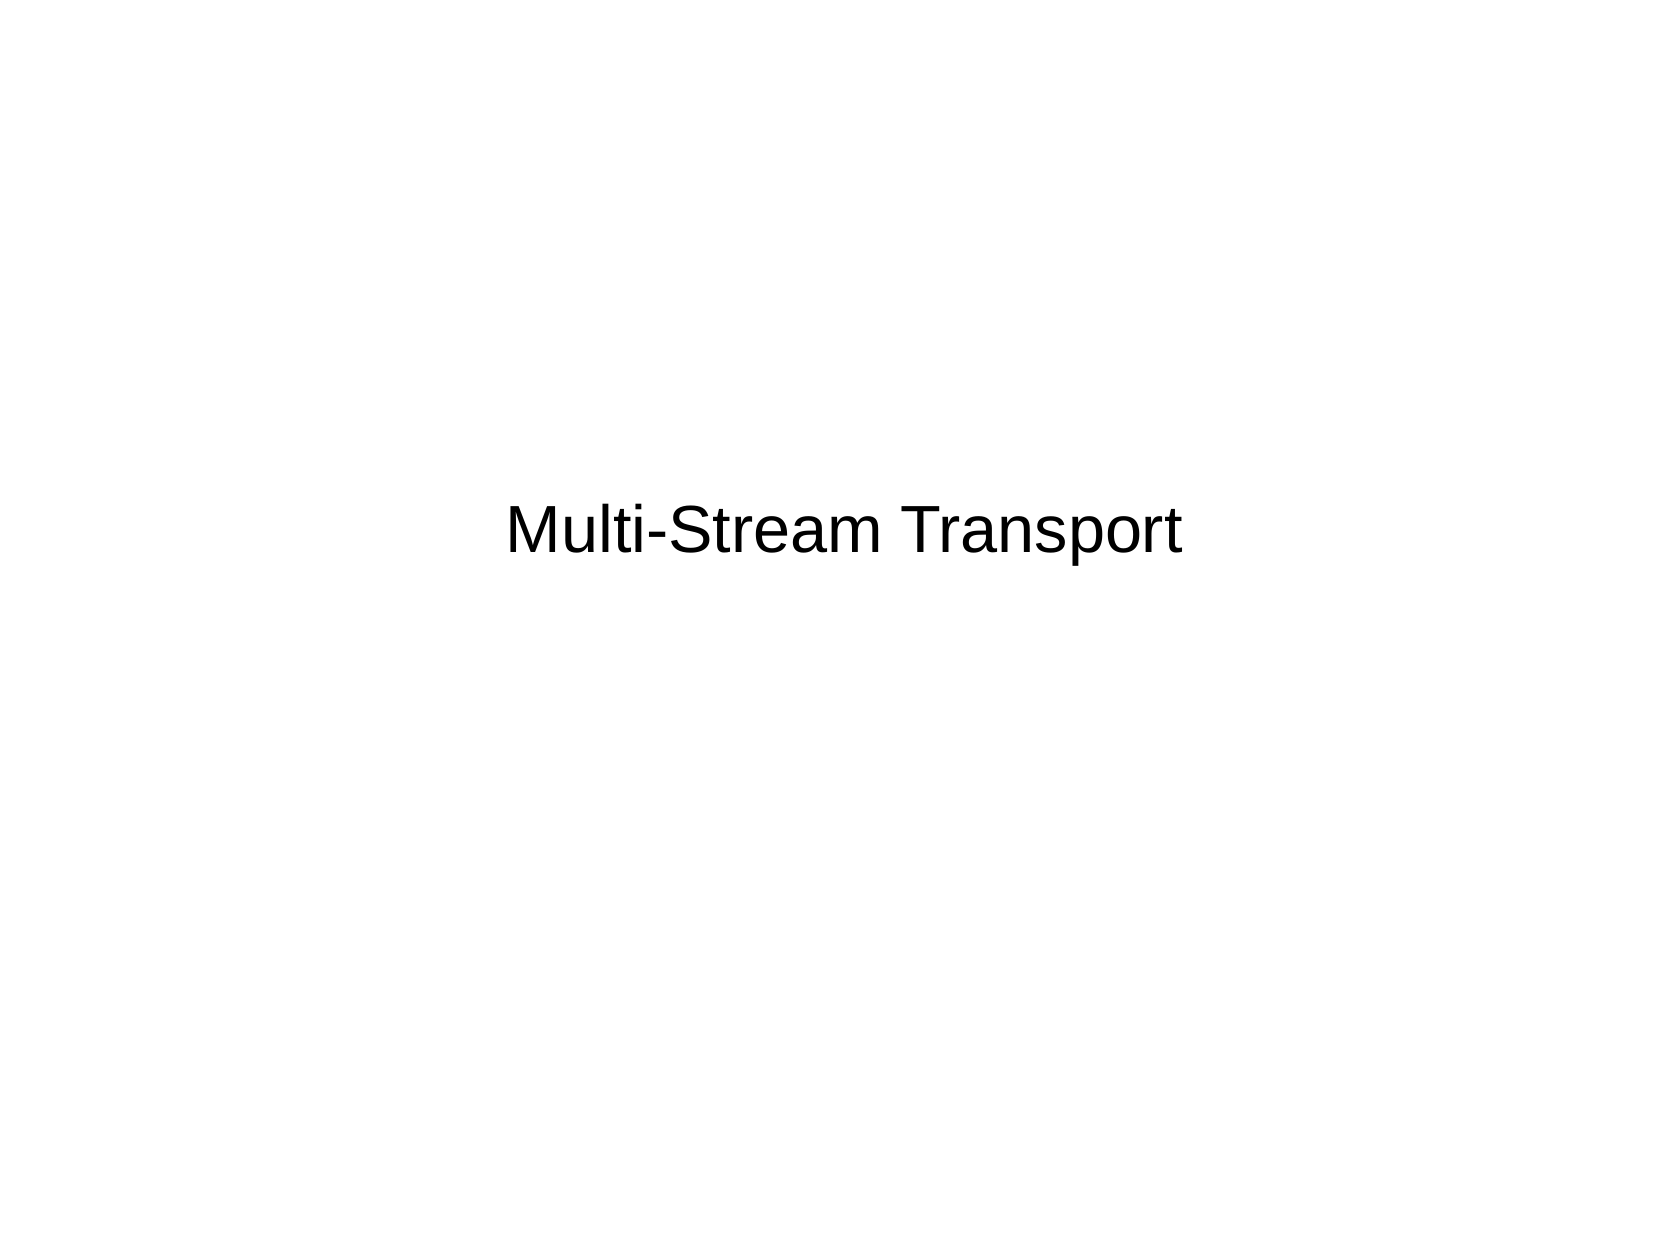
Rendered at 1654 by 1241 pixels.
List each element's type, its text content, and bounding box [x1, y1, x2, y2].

subtitle Multi-Stream Transport [82, 49, 1571, 1010]
